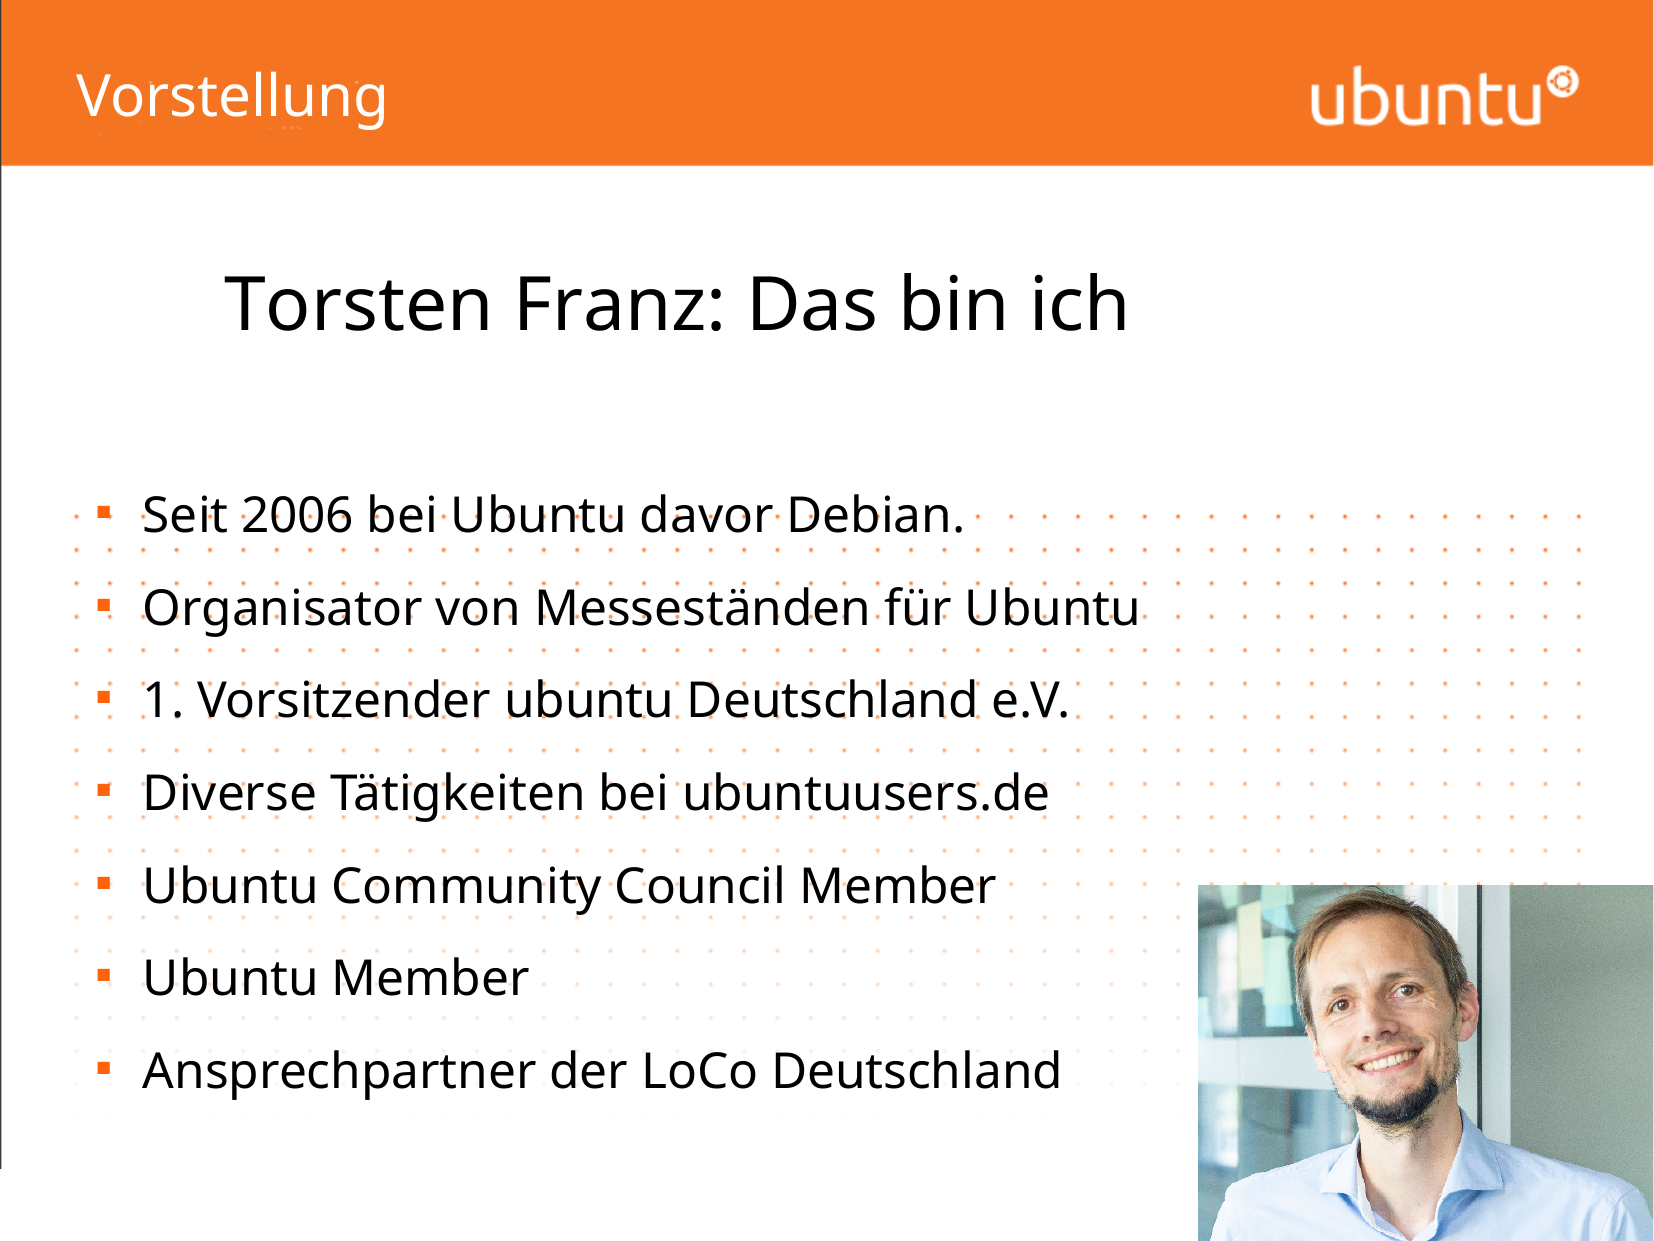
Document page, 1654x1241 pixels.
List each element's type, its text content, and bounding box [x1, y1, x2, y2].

text_box Torsten Franz: Das bin ich [209, 242, 1480, 511]
list Seit 2006 bei Ubuntu davor Debian. Organisator von Messeständen für Ubuntu 1. Vorsitzender ubuntu Deutschland e.V. Diverse Tätigkeiten bei ubuntuusers.de Ubuntu Community Council Member Ubuntu Member Ansprechpartner der LoCo Deutschland [82, 479, 1462, 1109]
title Vorstellung [76, 29, 1565, 158]
picture [0, 0, 1654, 1241]
